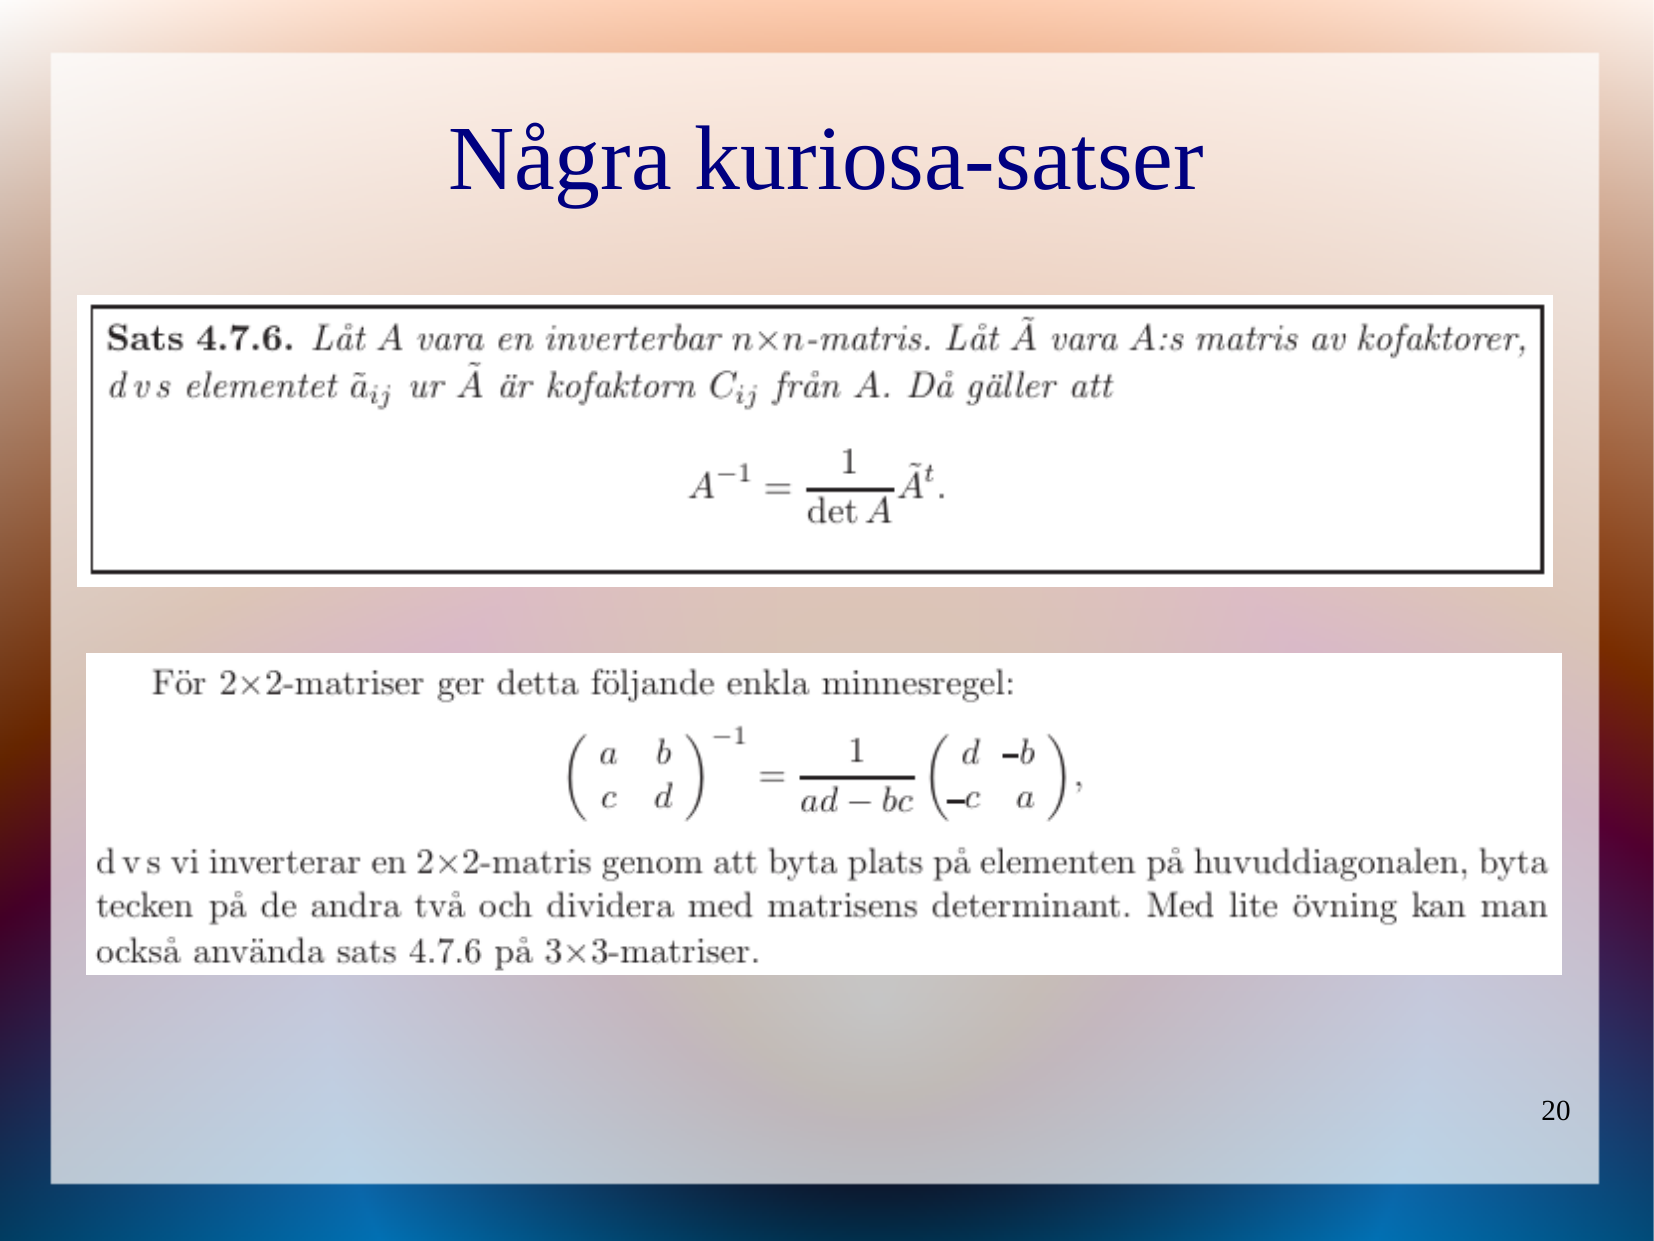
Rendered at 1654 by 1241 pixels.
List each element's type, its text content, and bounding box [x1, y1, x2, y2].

title Några kuriosa-satser [82, 55, 1571, 263]
picture [0, 0, 1654, 1241]
